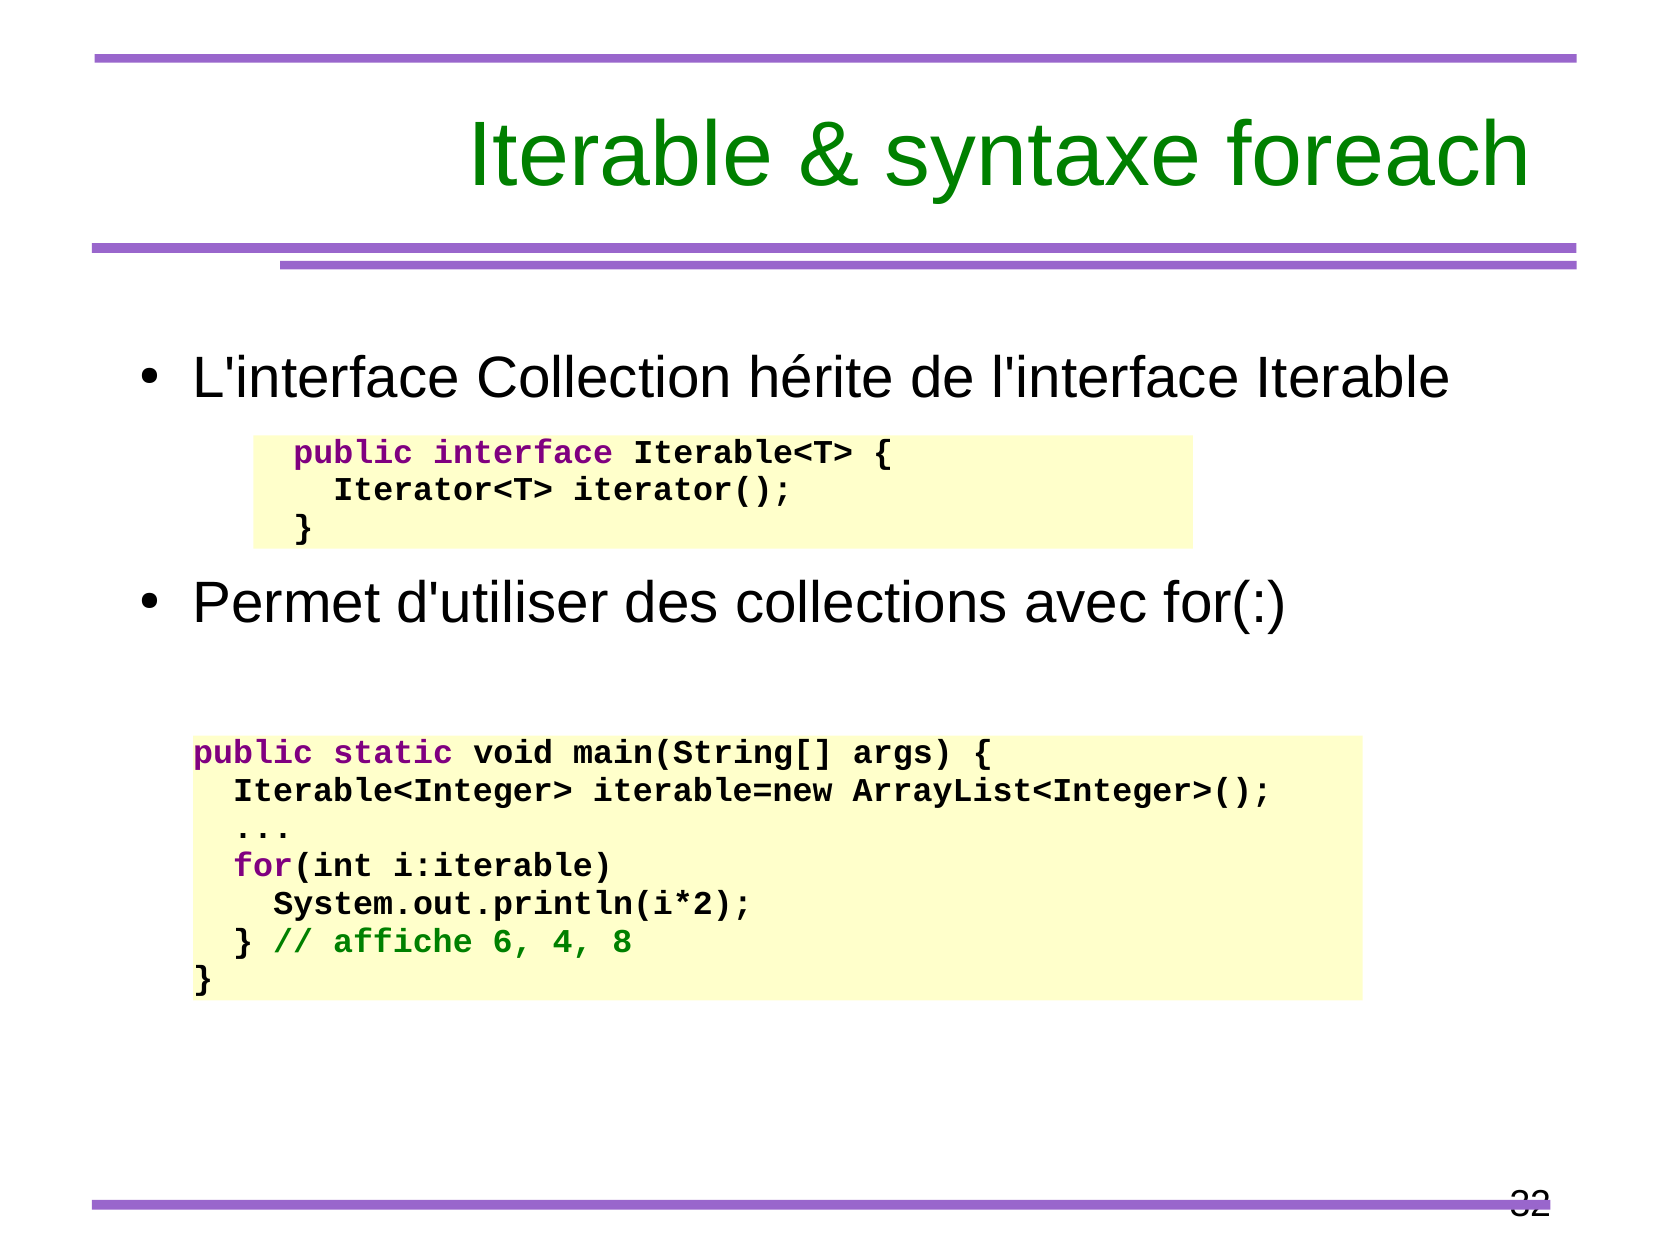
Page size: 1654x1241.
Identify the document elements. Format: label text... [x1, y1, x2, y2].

title Iterable & syntaxe foreach [121, 49, 1534, 257]
text_box public static void main(String[] args) { Iterable<Integer> iterable=new ArrayList<Integer>(); ... for(int i:iterable) System.out.println(i*2); } // affiche 6, 4, 8 } [193, 735, 1363, 1001]
list L'interface Collection hérite de l'interface Iterable Permet d'utiliser des collections avec for(:) [121, 344, 1534, 1127]
text_box public interface Iterable<T> { Iterator<T> iterator(); } [253, 435, 1193, 549]
